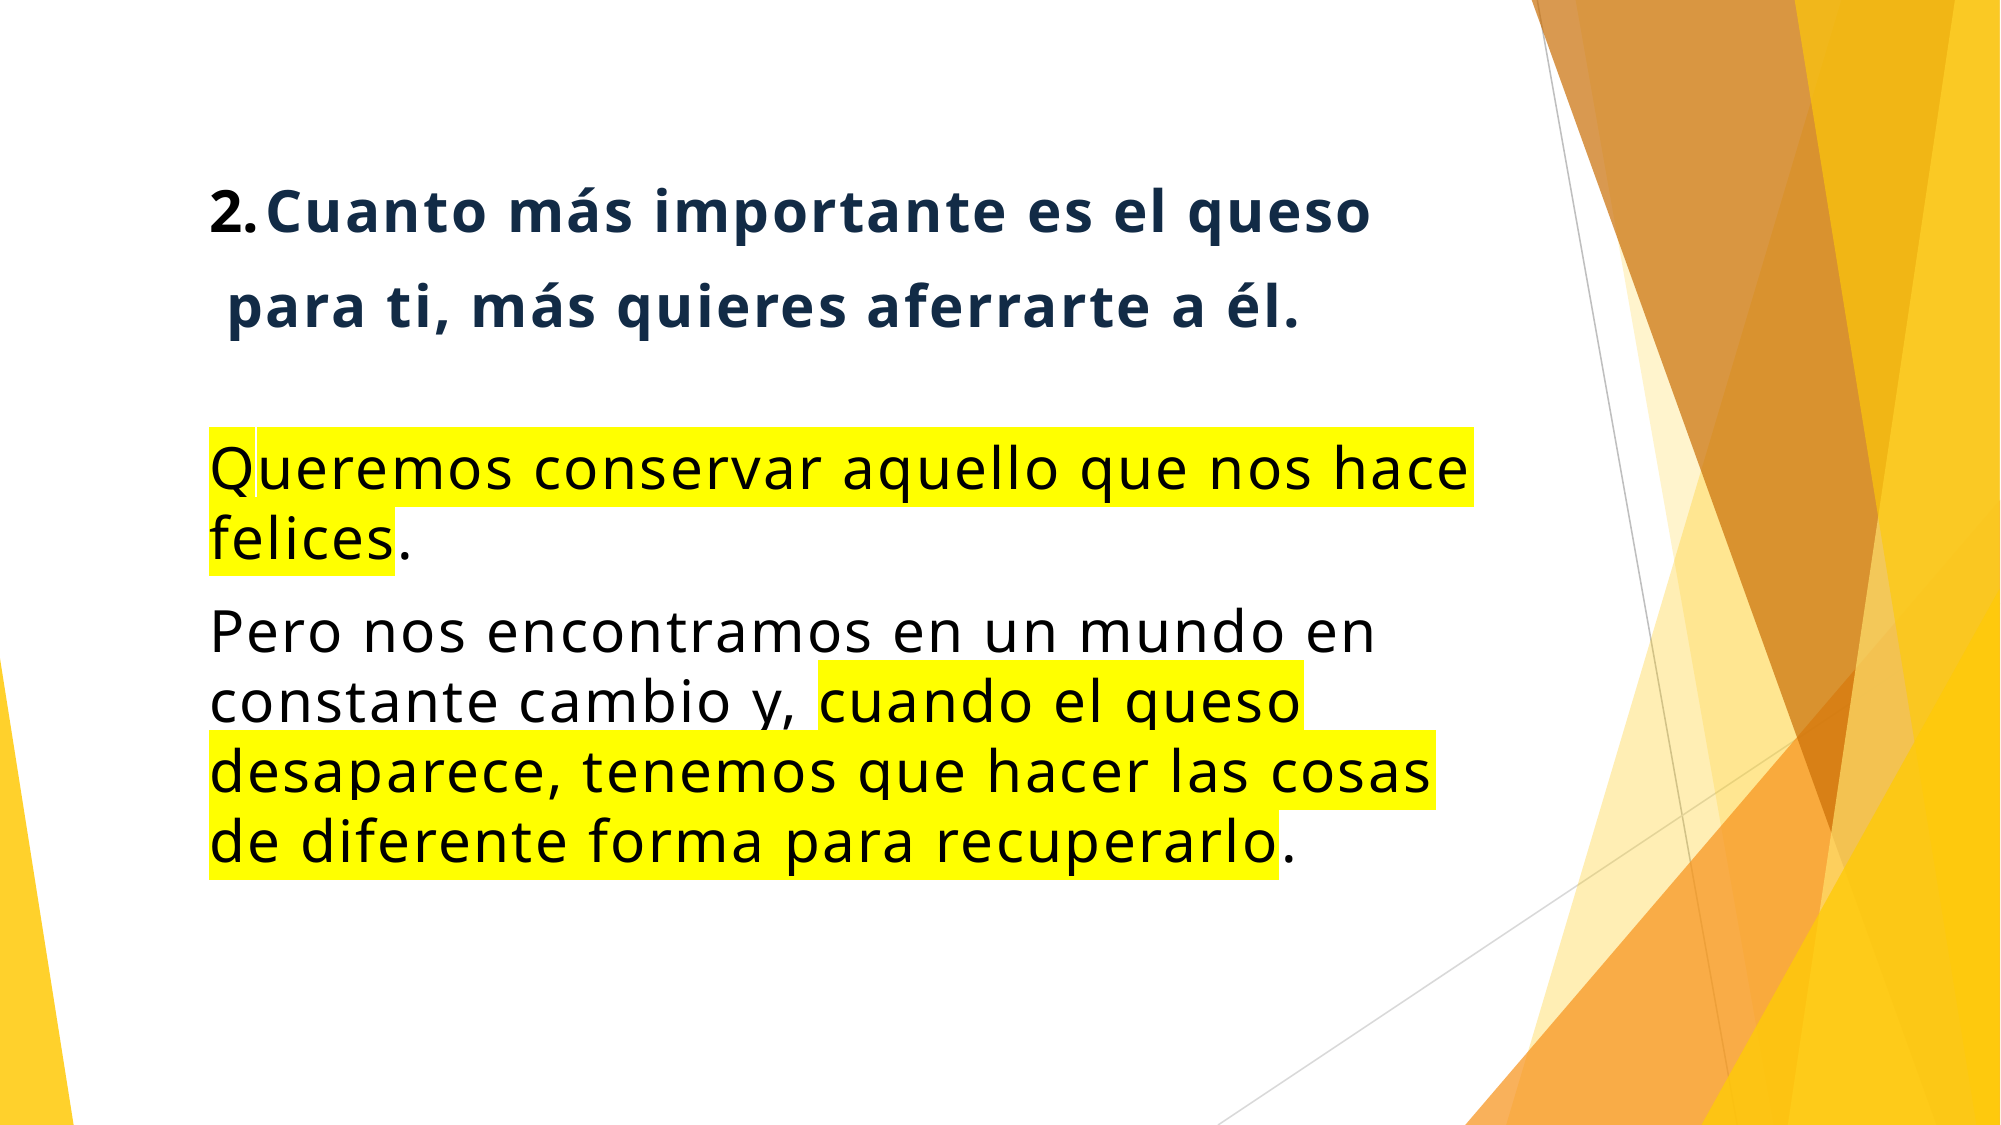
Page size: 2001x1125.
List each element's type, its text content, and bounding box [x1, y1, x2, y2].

text_box Cuanto más importante es el queso para ti, más quieres aferrarte a él. Queremos conservar aquello que nos hace felices. Pero nos encontramos en un mundo en constante cambio y, cuando el queso desaparece, tenemos que hacer las cosas de diferente forma para recuperarlo. [194, 192, 1500, 959]
